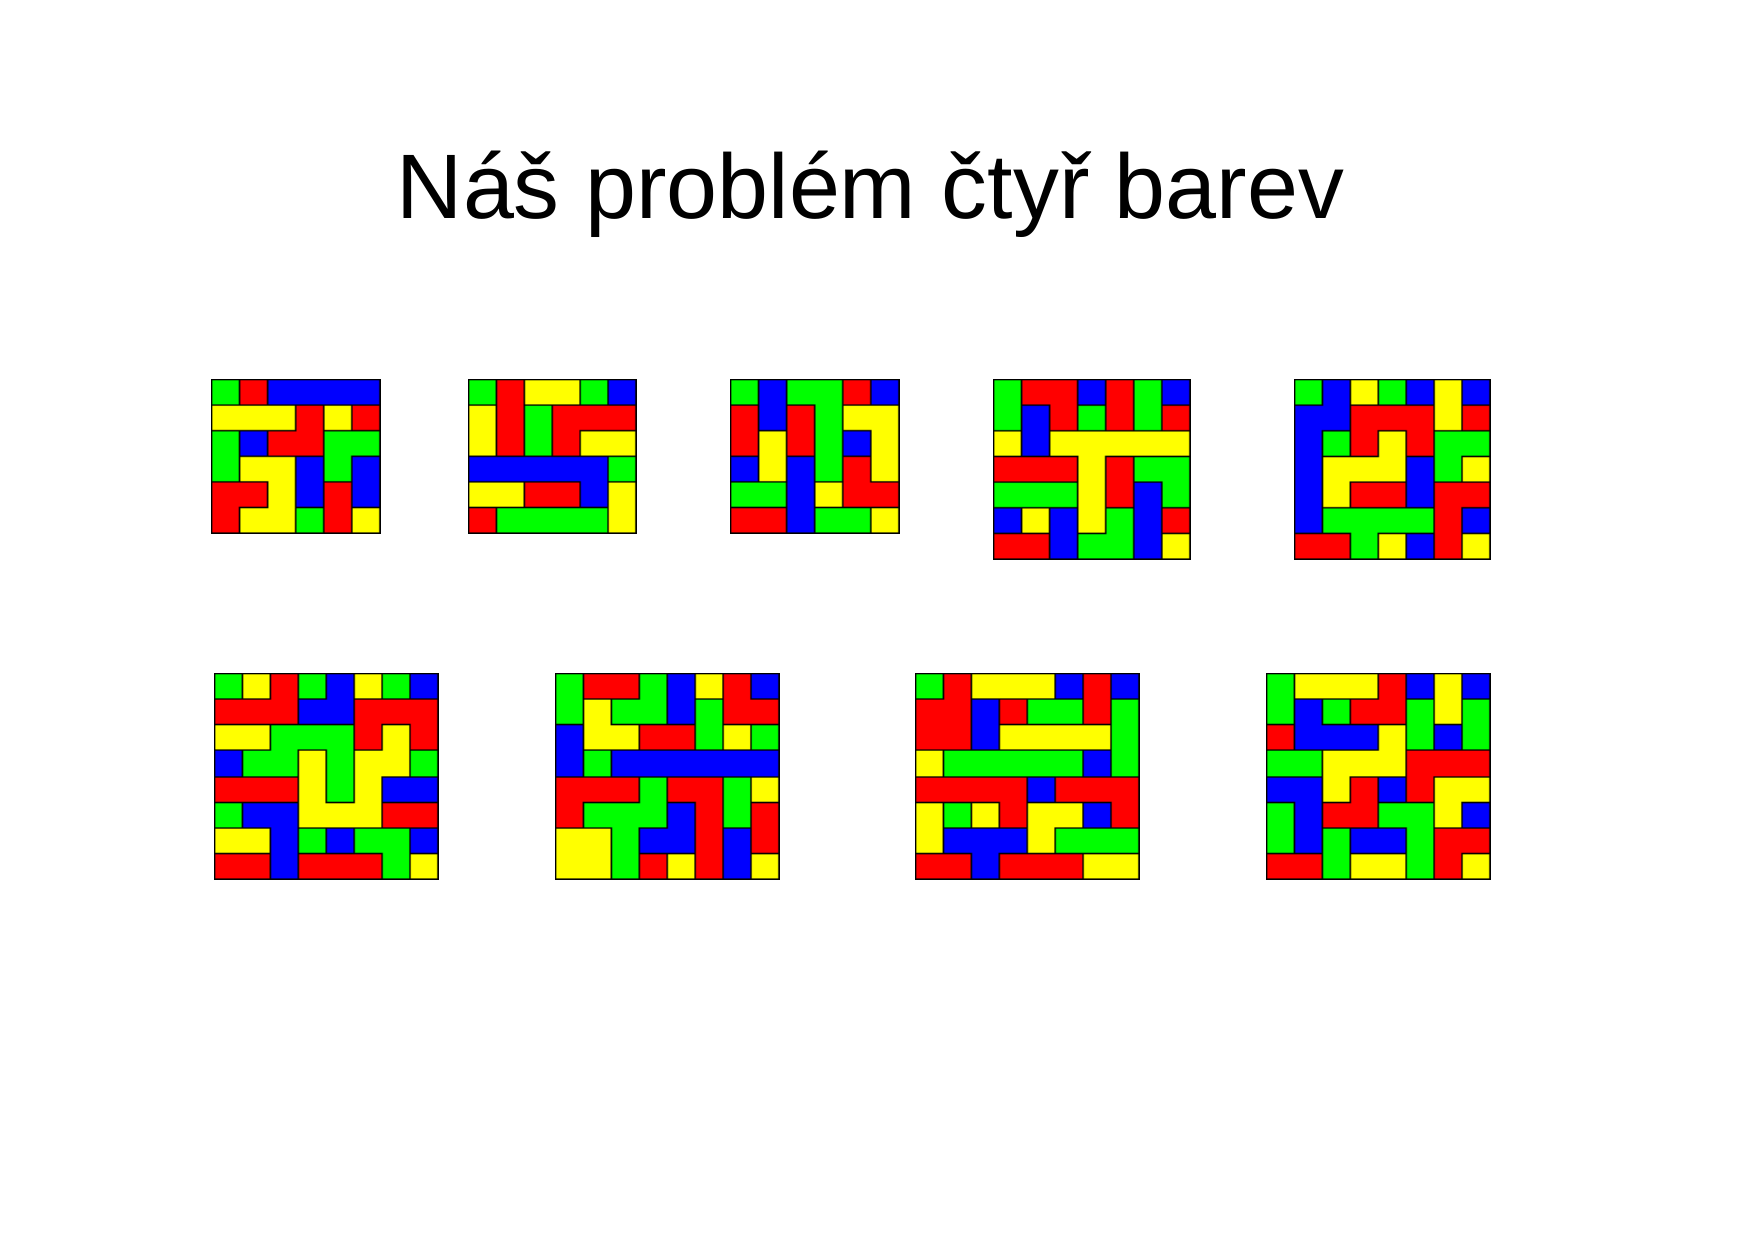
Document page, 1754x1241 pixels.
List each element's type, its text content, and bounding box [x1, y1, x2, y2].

picture [214, 673, 439, 880]
picture [555, 673, 780, 880]
picture [993, 379, 1191, 560]
picture [1294, 379, 1491, 560]
picture [730, 379, 900, 534]
picture [915, 673, 1140, 880]
picture [468, 379, 637, 534]
picture [211, 379, 381, 534]
title Náš problém čtyř barev [135, 93, 1608, 281]
picture [1266, 673, 1491, 880]
